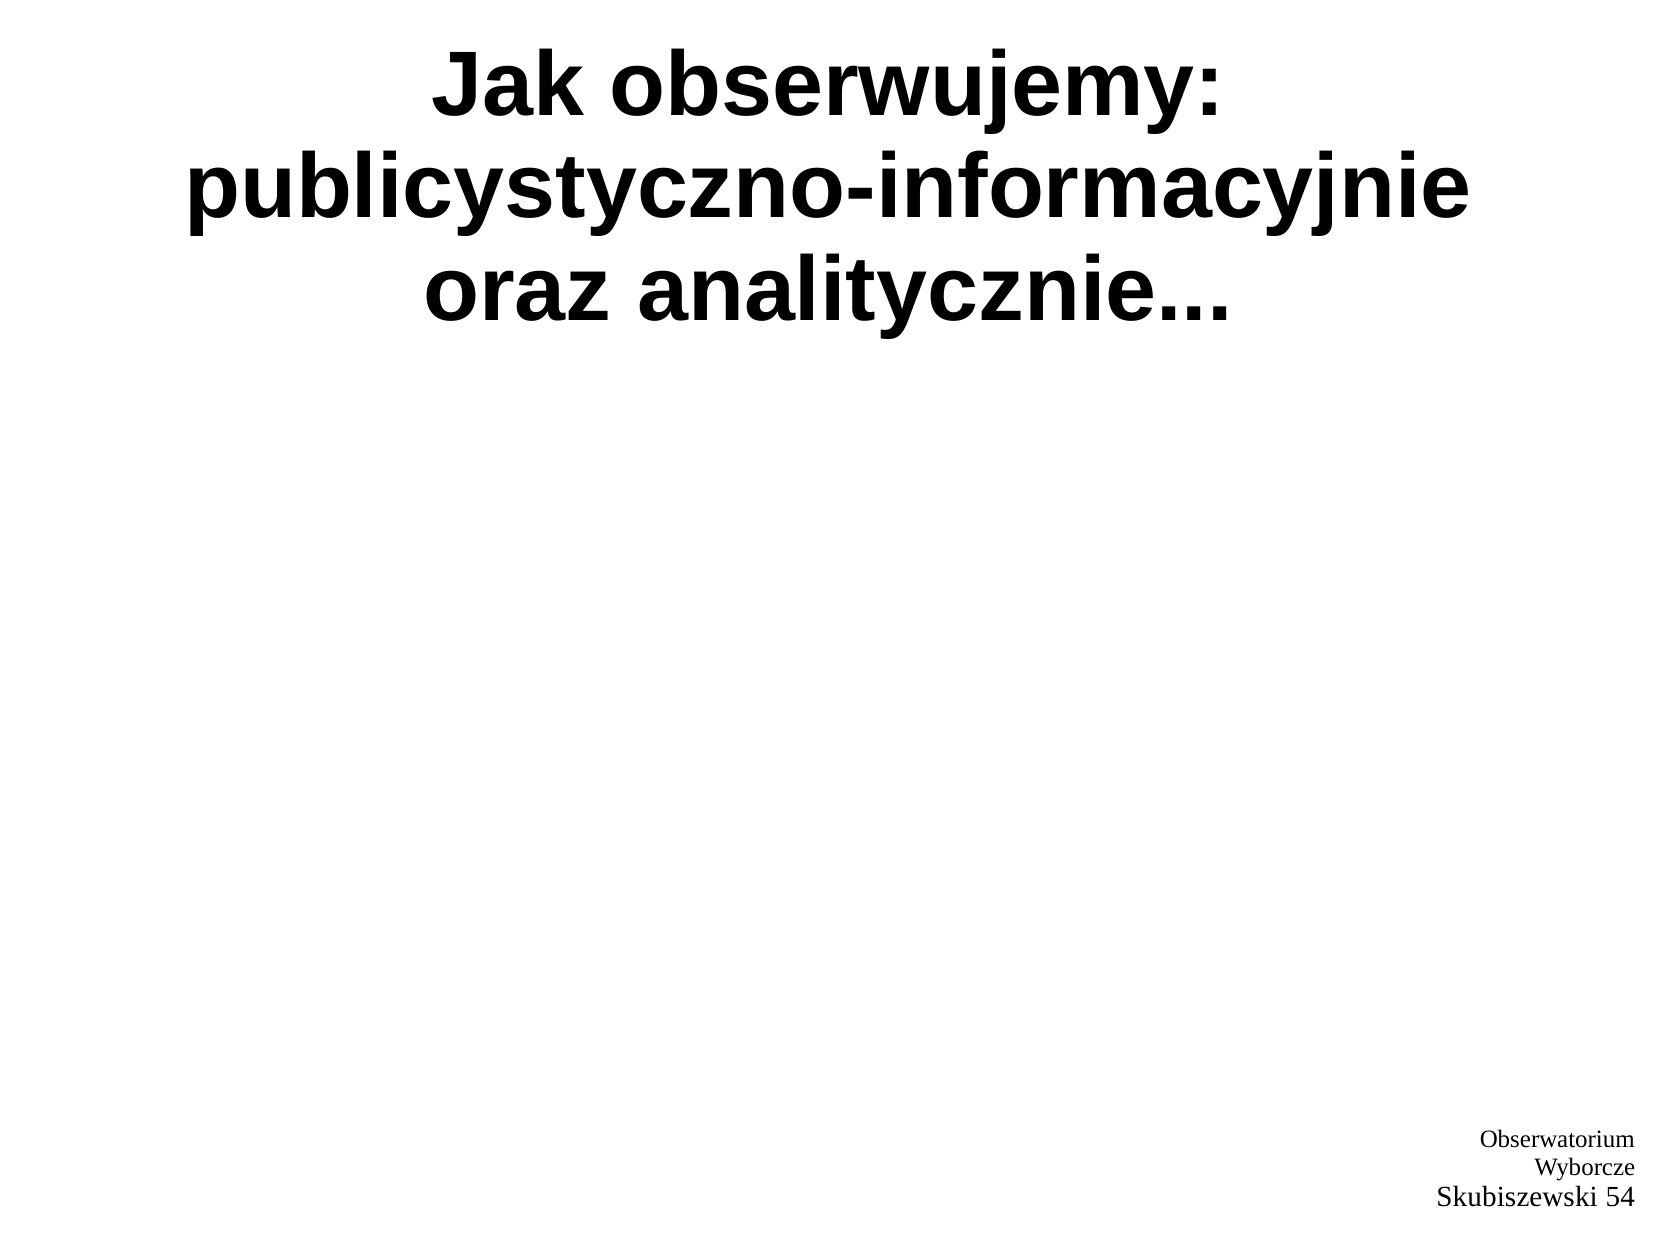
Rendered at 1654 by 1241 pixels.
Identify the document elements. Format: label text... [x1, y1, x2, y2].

title Jak obserwujemy: publicystyczno-informacyjnie oraz analitycznie... [84, 32, 1573, 341]
